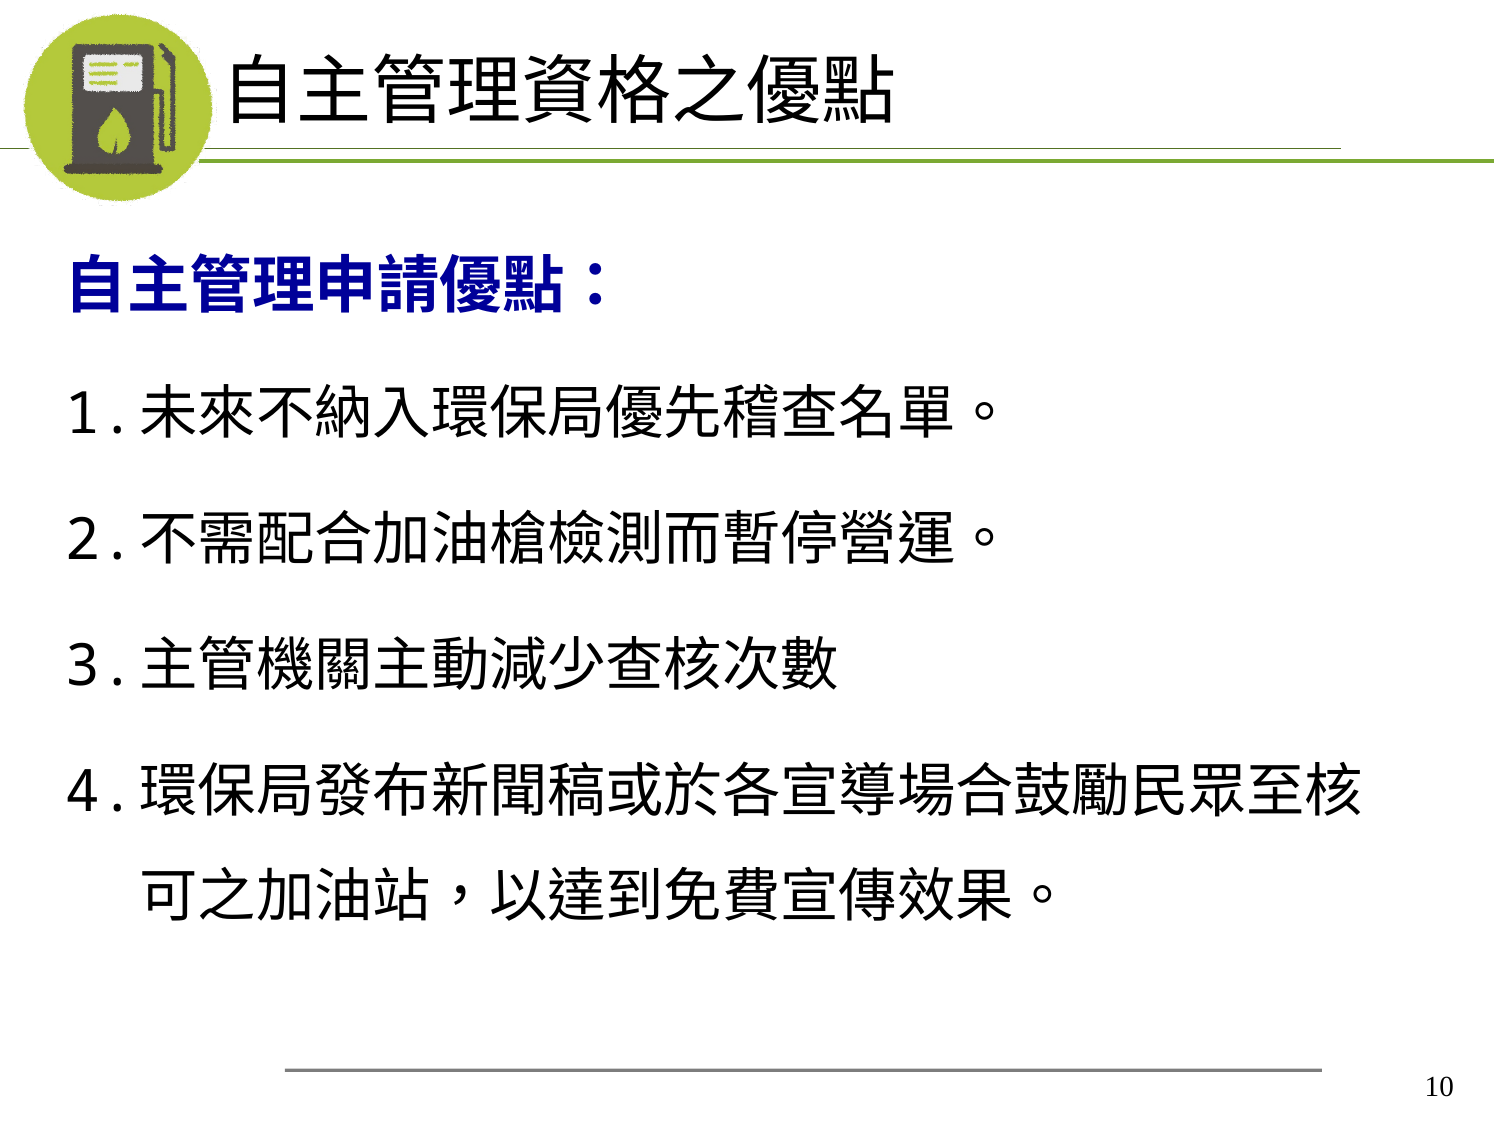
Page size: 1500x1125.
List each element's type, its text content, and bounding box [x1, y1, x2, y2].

slide_number <編號> [1396, 1046, 1483, 1123]
title 自主管理資格之優點 [206, 37, 1424, 149]
list 自主管理申請優點： 未來不納入環保局優先稽查名單。 不需配合加油槍檢測而暫停營運。 主管機關主動減少查核次數 環保局發布新聞稿或於各宣導場合鼓勵民眾至核可之加油站，以達到免費宣傳效果。 [50, 200, 1425, 1038]
picture [17, 7, 219, 208]
